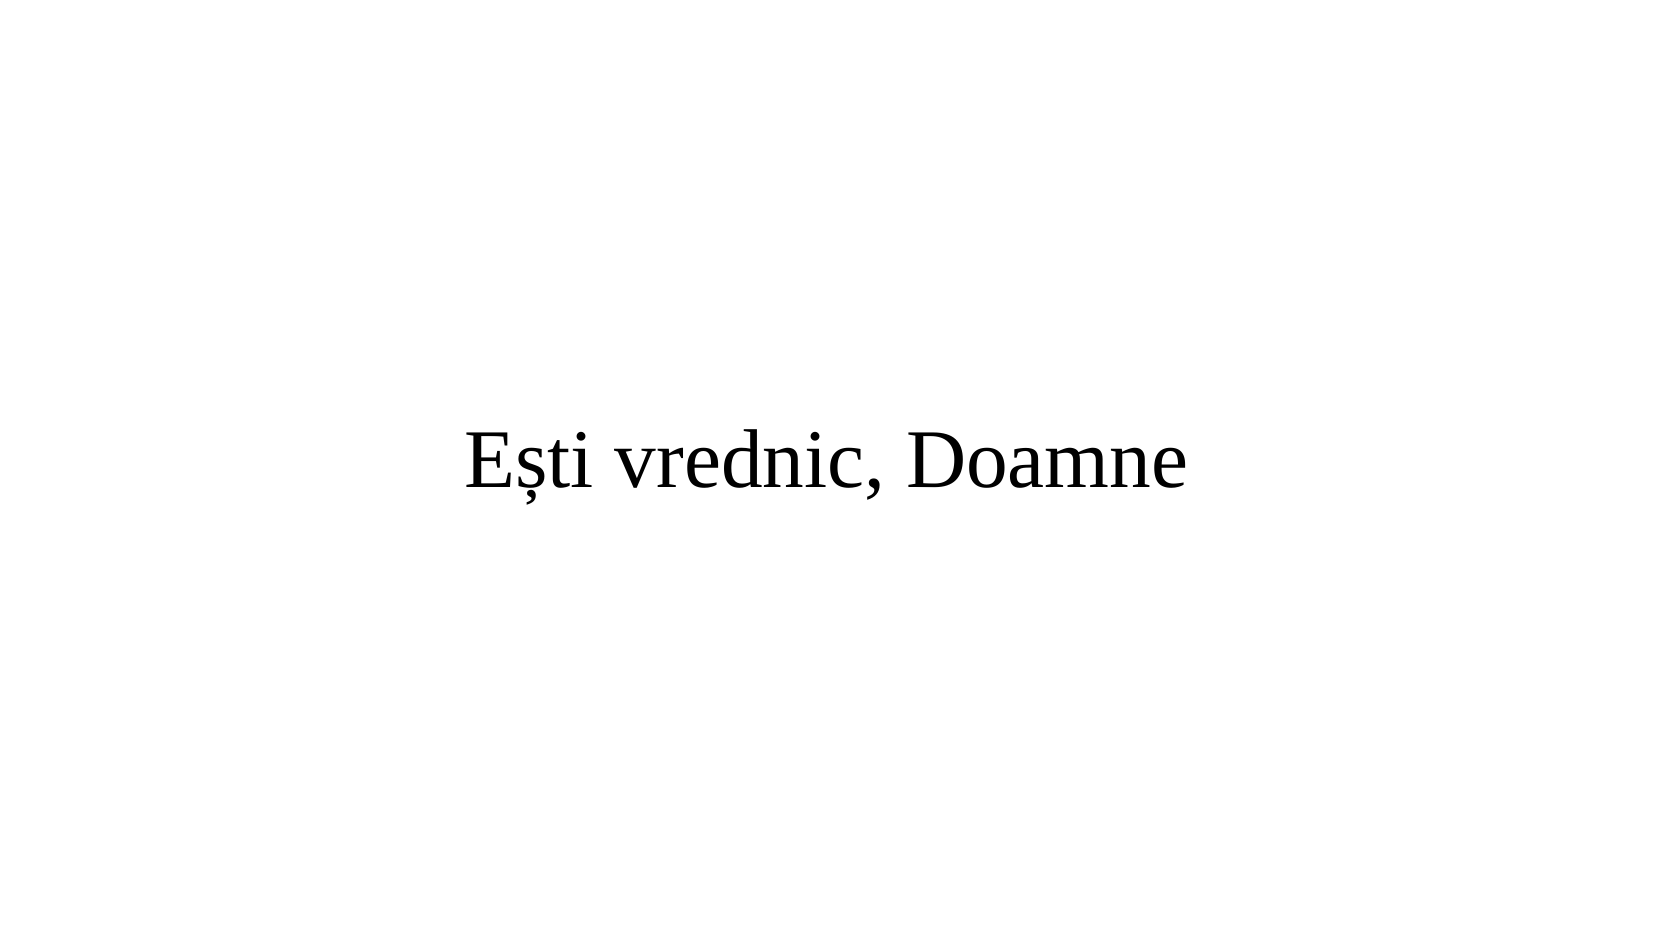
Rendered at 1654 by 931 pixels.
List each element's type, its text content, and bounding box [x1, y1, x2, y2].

subtitle Ești vrednic, Doamne [0, 396, 1654, 505]
